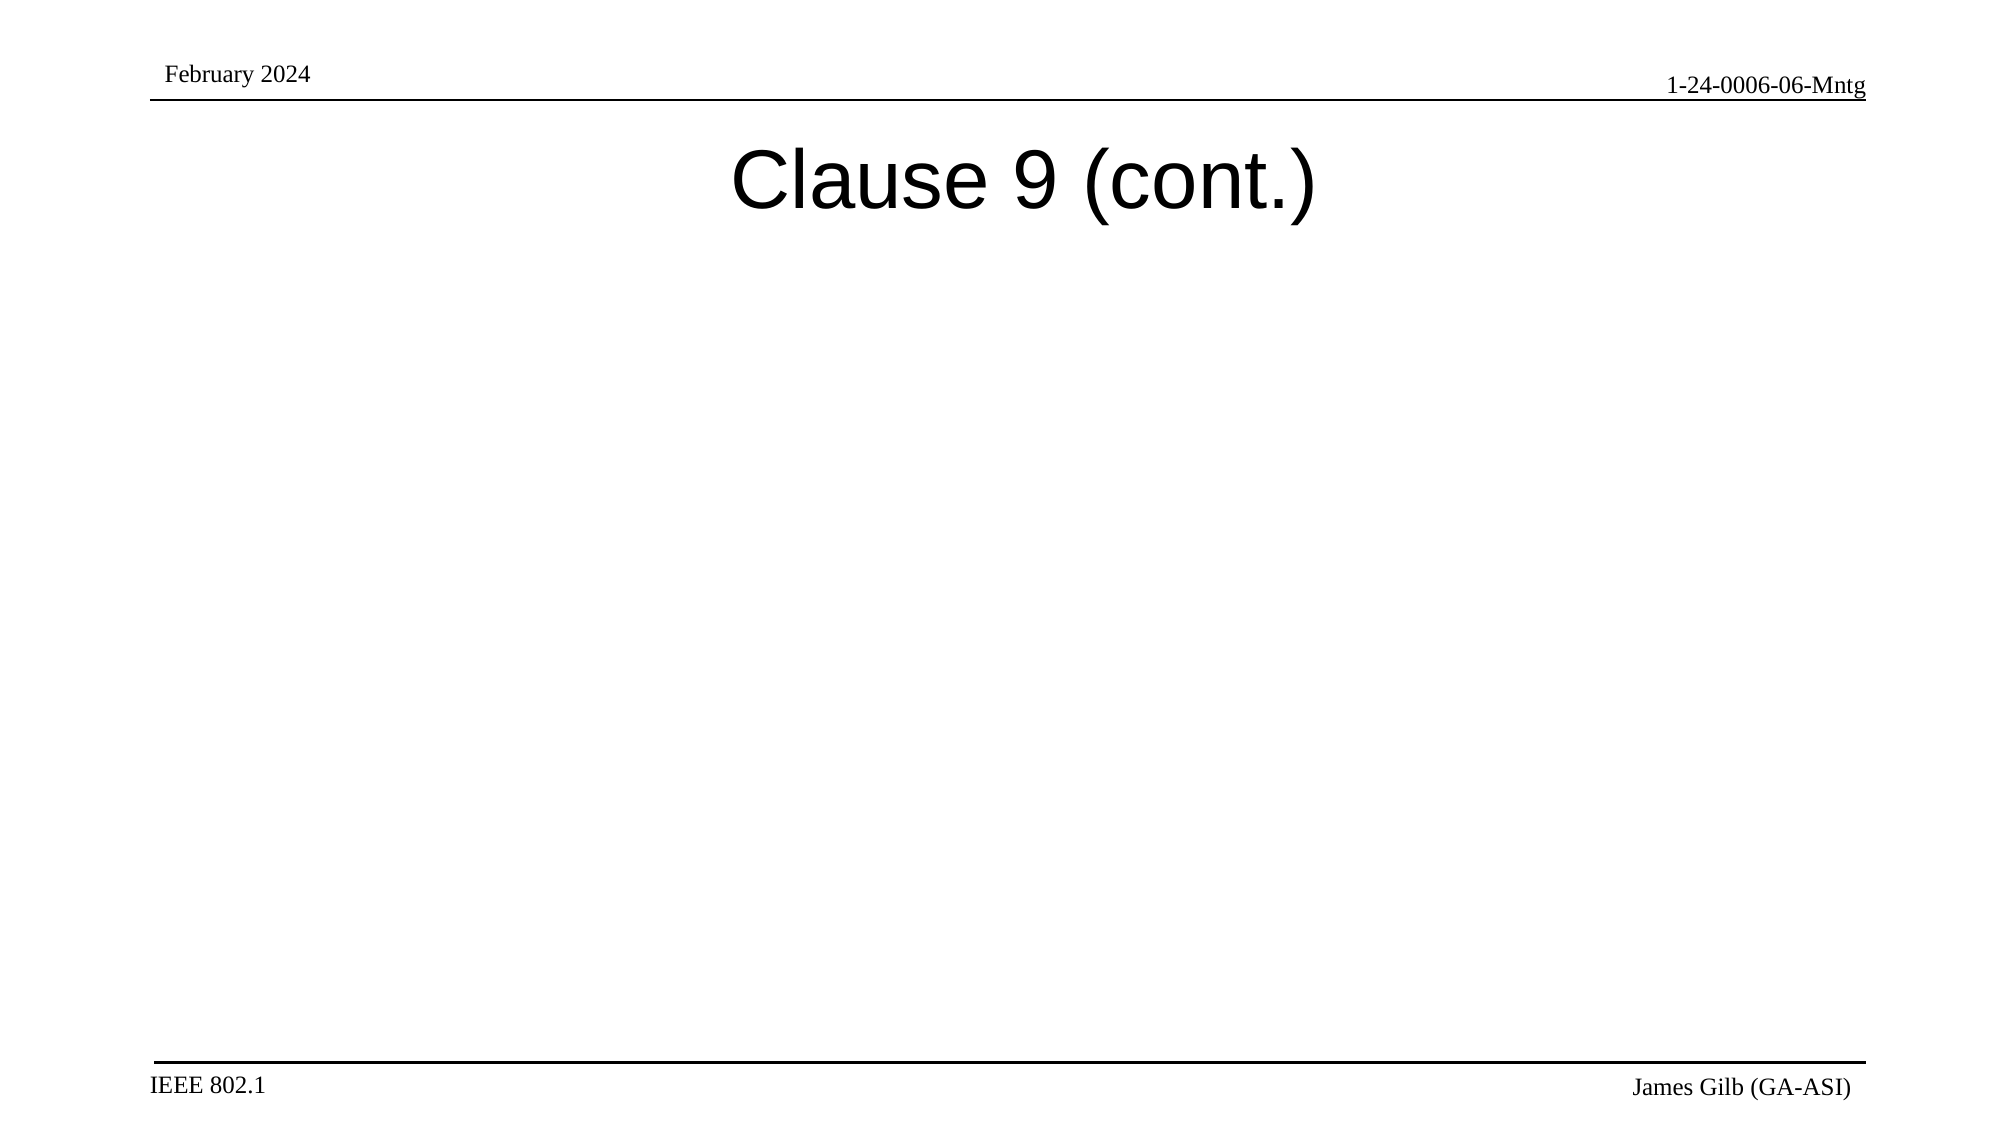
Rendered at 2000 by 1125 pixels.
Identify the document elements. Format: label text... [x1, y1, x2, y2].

title Clause 9 (cont.) [149, 112, 1900, 238]
